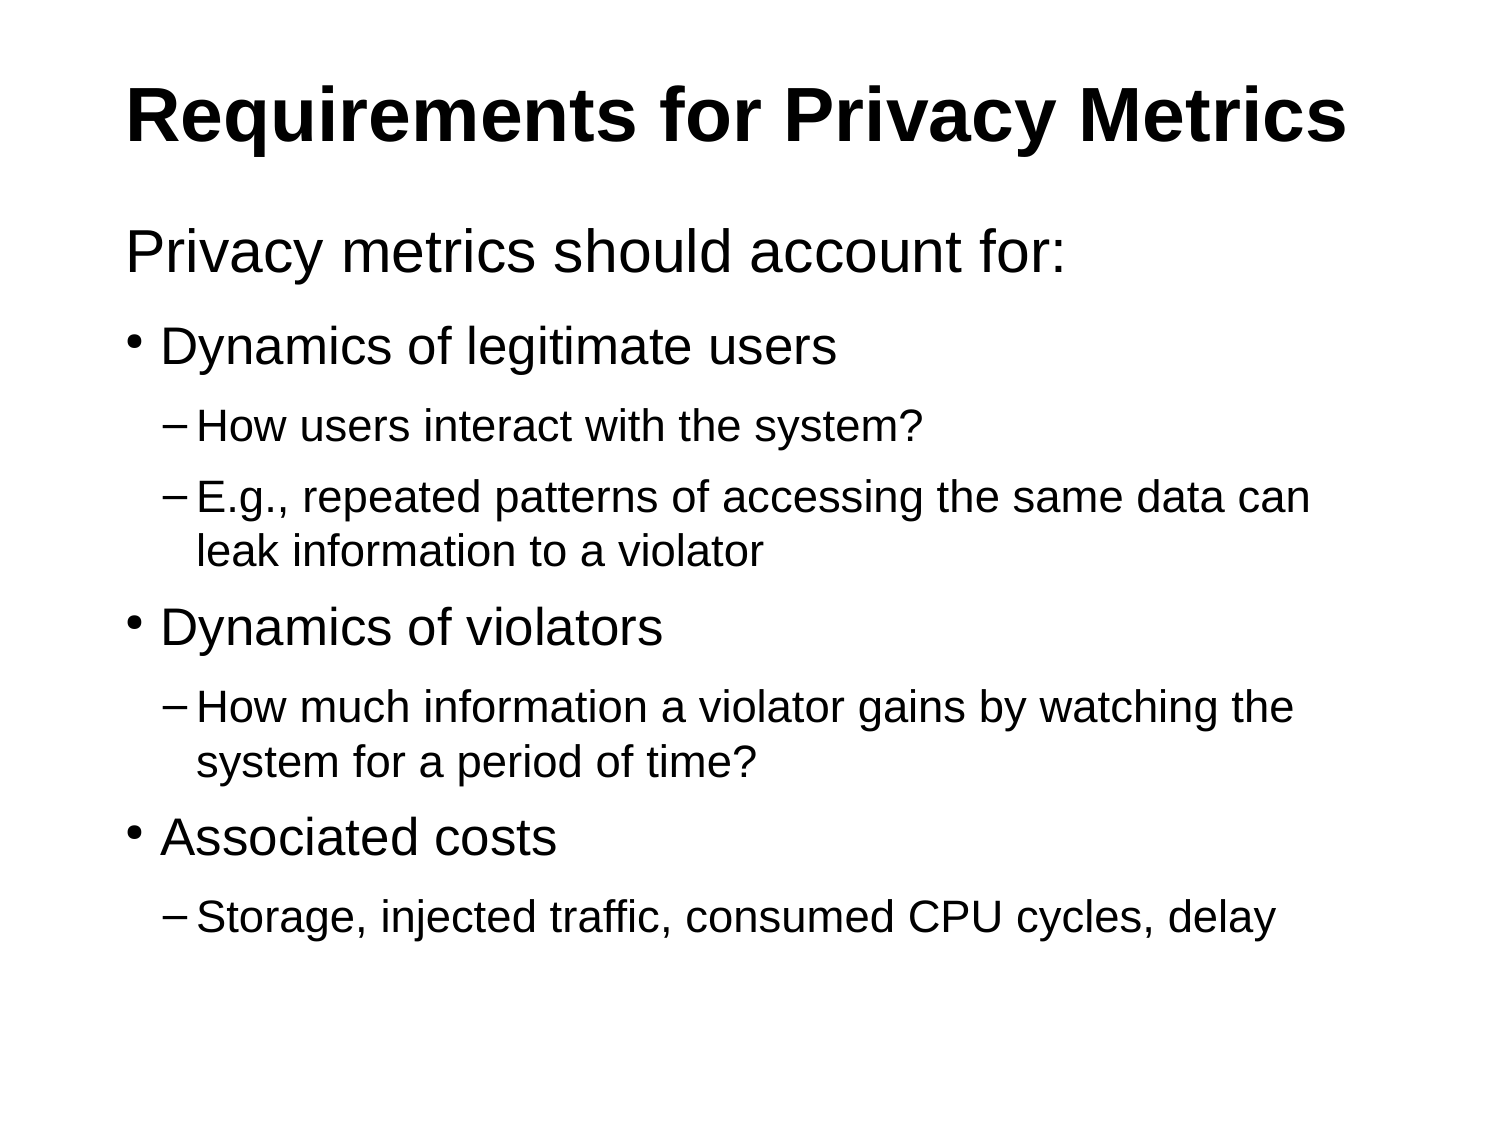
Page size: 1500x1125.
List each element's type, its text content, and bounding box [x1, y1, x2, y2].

list Privacy metrics should account for: Dynamics of legitimate users How users interact with the system? E.g., repeated patterns of accessing the same data can leak information to a violator Dynamics of violators How much information a violator gains by watching the system for a period of time? Associated costs Storage, injected traffic, consumed CPU cycles, delay [75, 204, 1395, 1075]
title Requirements for Privacy Metrics [75, 44, 1425, 177]
